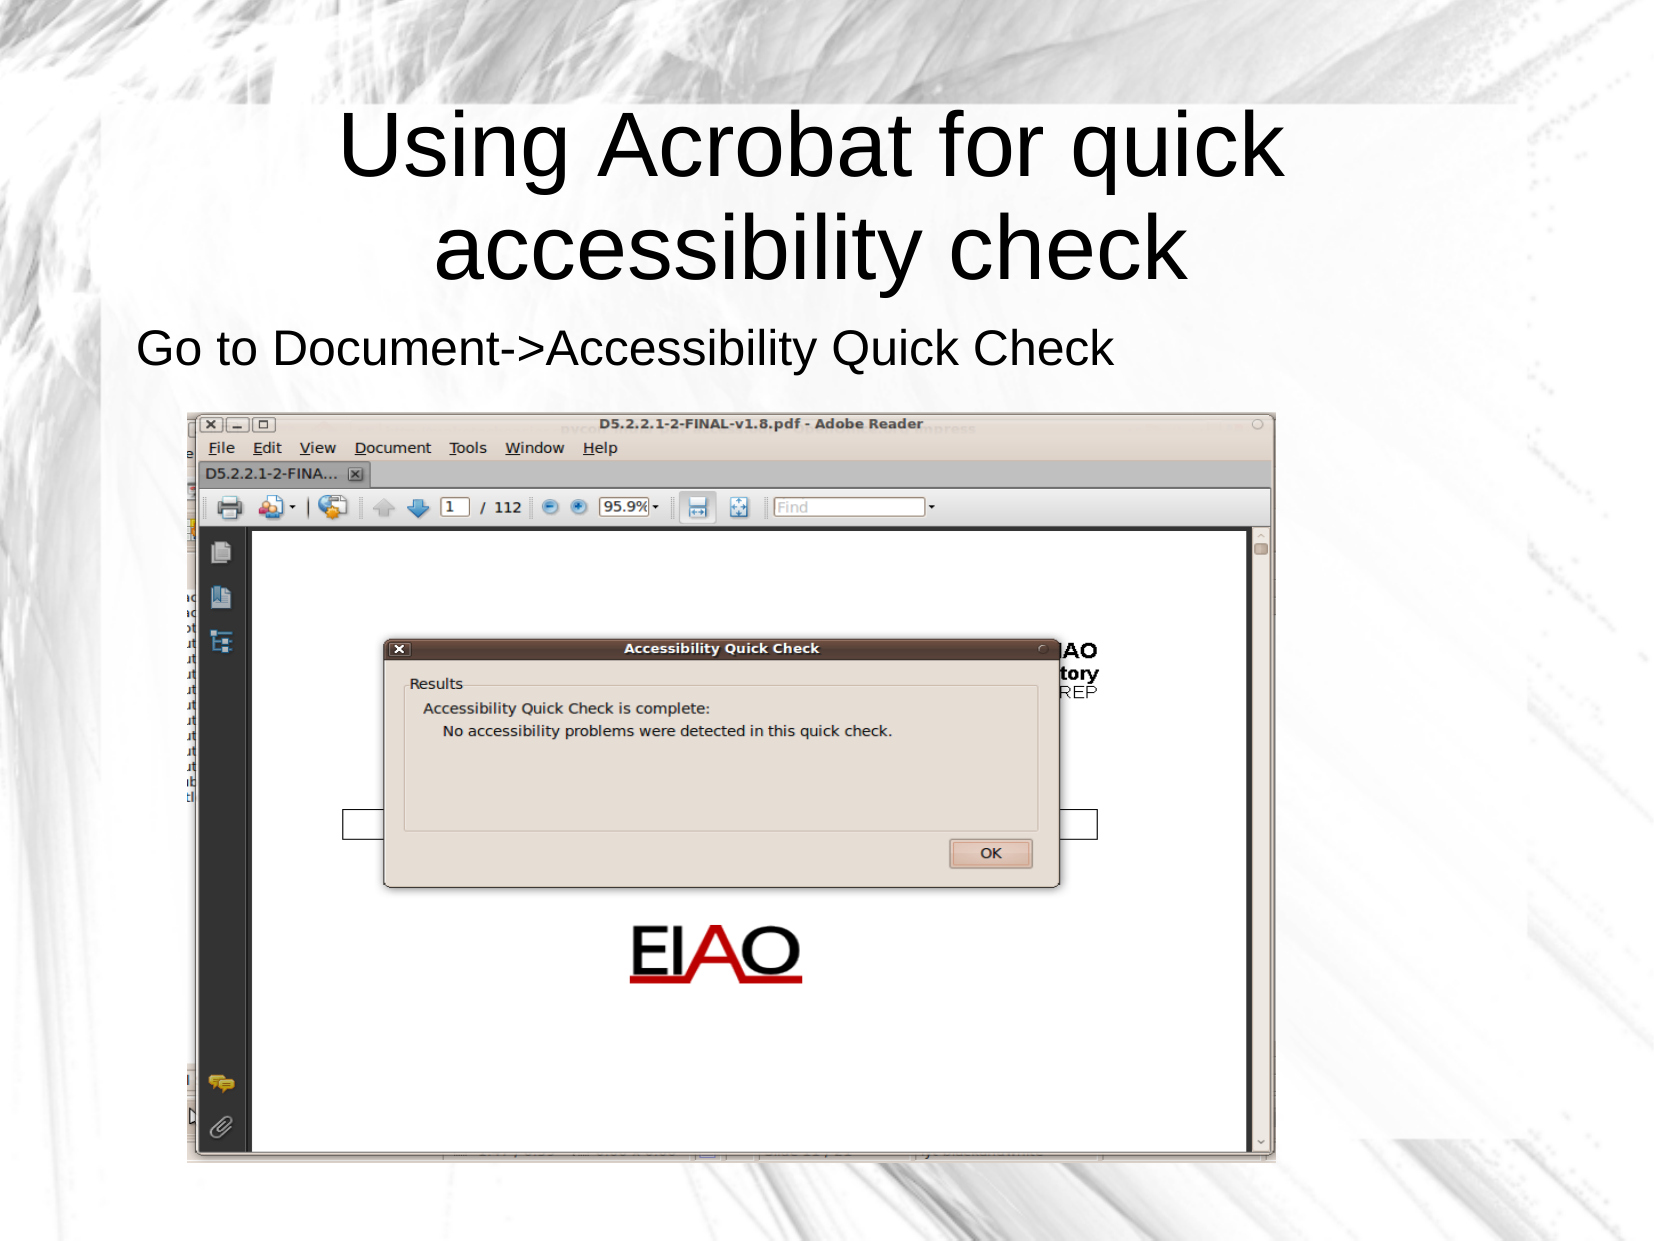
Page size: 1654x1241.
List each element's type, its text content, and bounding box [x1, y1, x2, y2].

list Go to Document->Accessibility Quick Check [118, 319, 1571, 1124]
picture [0, 0, 1654, 1241]
title Using Acrobat for quick accessibility check [118, 93, 1506, 299]
